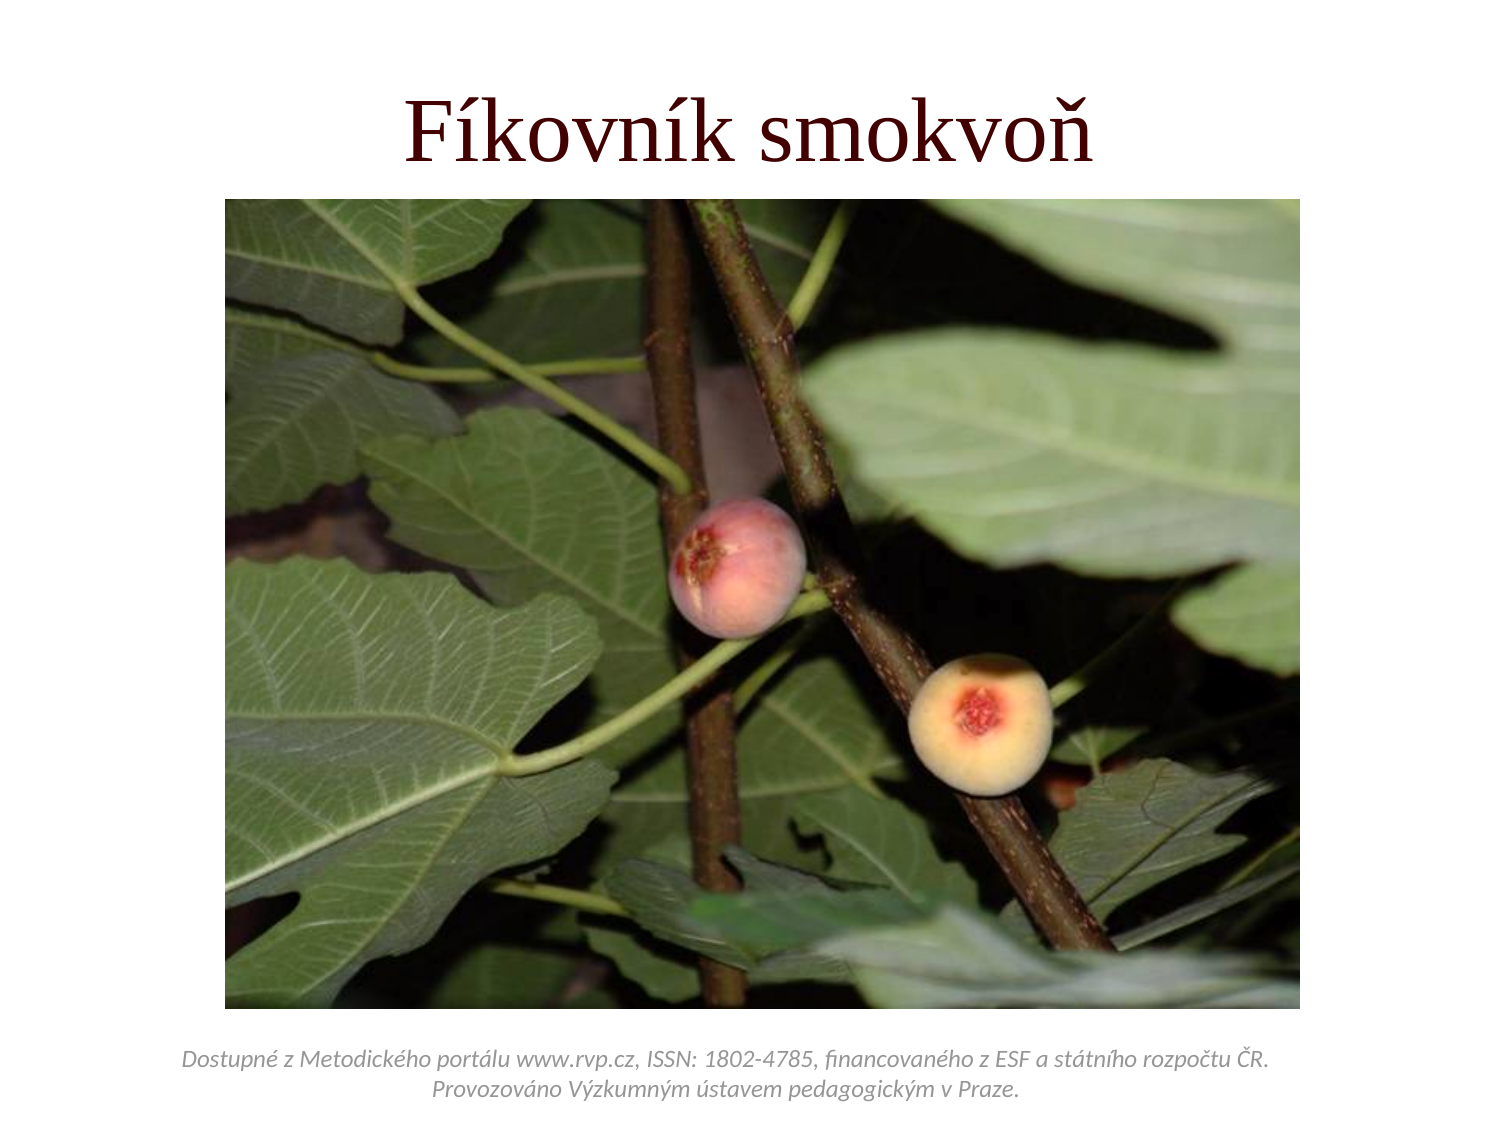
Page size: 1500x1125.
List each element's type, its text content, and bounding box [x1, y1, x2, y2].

text_box Dostupné z Metodického portálu www.rvp.cz, ISSN: 1802-4785, financovaného z ESF a státního rozpočtu ČR. Provozováno Výzkumným ústavem pedagogickým v Praze. [105, 1042, 1348, 1103]
text_box [225, 200, 1300, 1009]
title Fíkovník smokvoň [75, 0, 1426, 188]
